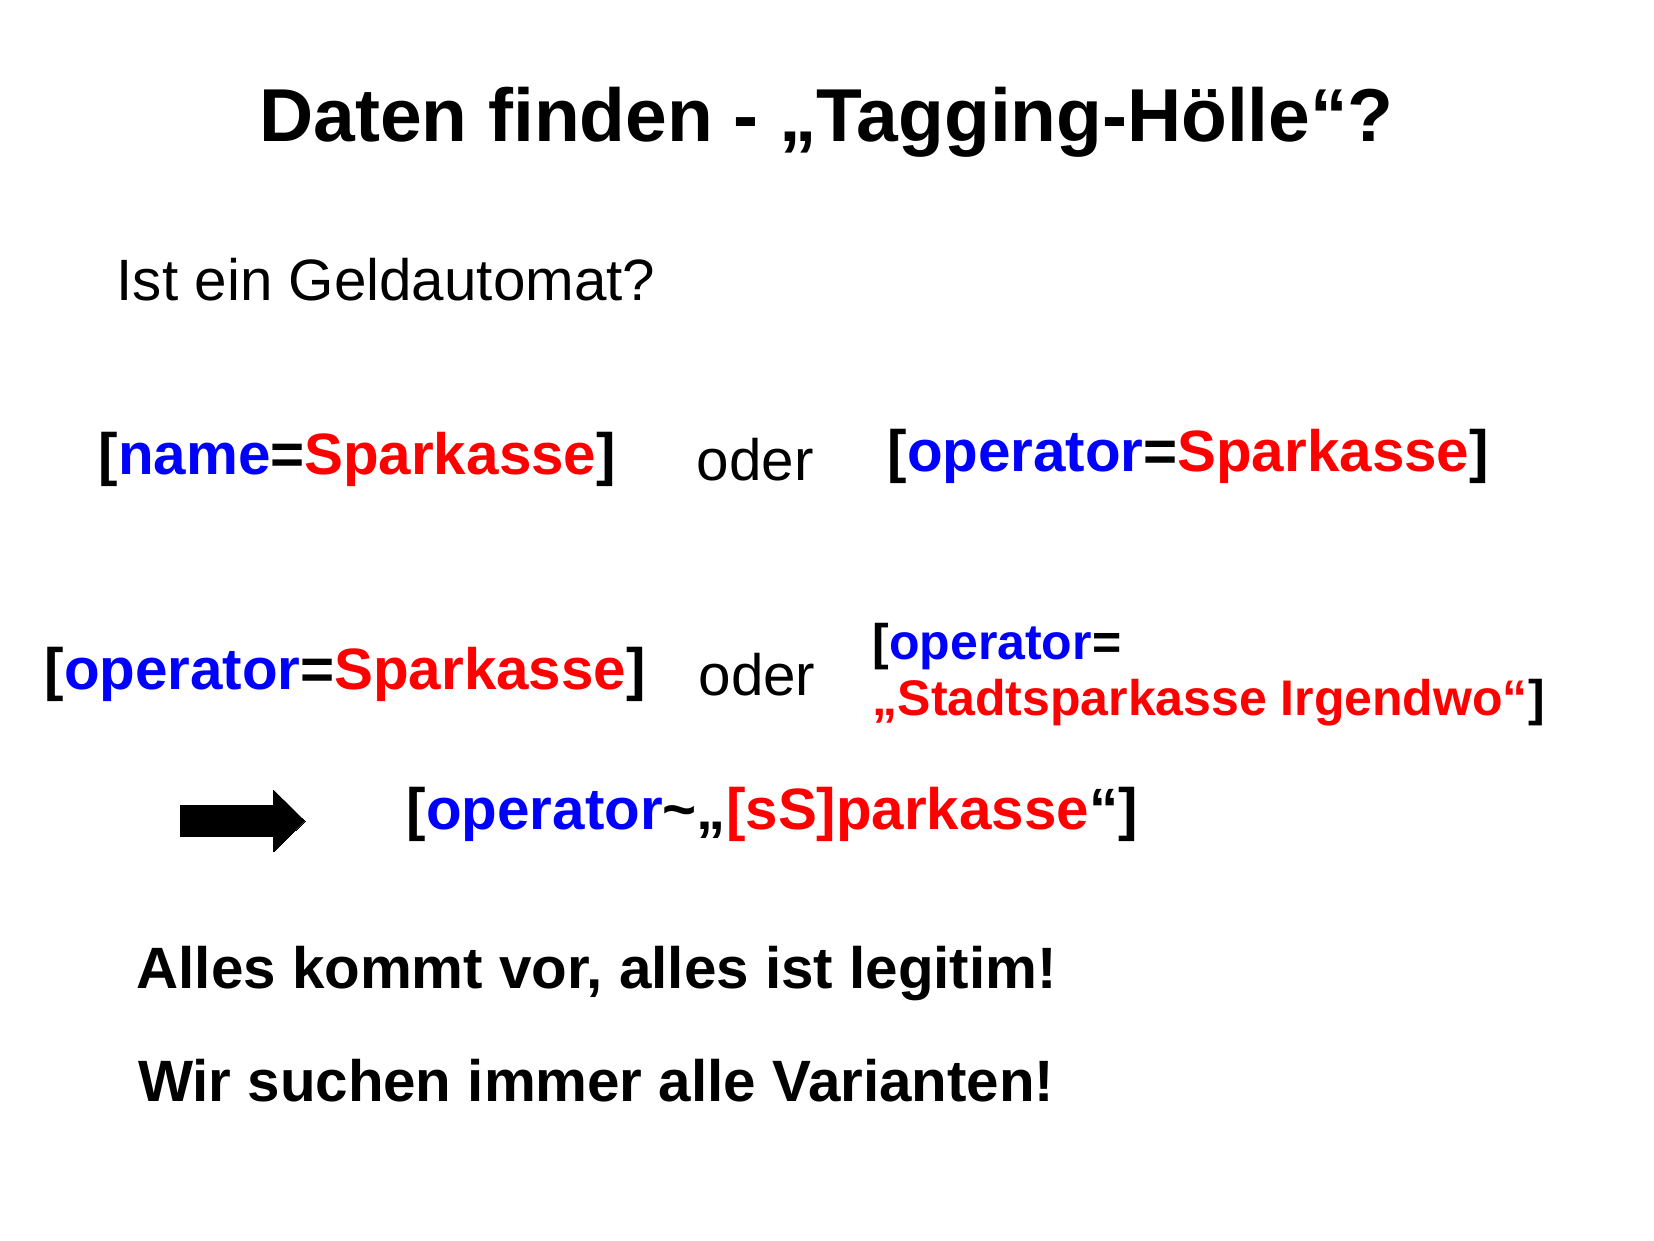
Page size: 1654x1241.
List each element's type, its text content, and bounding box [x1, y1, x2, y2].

text_box Alles kommt vor, alles ist legitim! [121, 928, 1073, 1009]
text_box Ist ein Geldautomat? [102, 240, 672, 321]
text_box Daten finden - „Tagging-Hölle“? [244, 65, 1409, 165]
text_box [operator=Sparkasse] [30, 629, 662, 710]
text_box [operator=Sparkasse] [872, 411, 1505, 492]
text_box [180, 790, 306, 852]
text_box Wir suchen immer alle Varianten! [123, 1041, 1071, 1122]
text_box [operator= „Stadtsparkasse Irgendwo“] [857, 607, 1561, 734]
text_box [name=Sparkasse] [84, 414, 632, 495]
text_box oder [682, 420, 829, 501]
text_box oder [683, 635, 831, 721]
text_box [operator~„[sS]parkasse“] [392, 769, 1154, 850]
